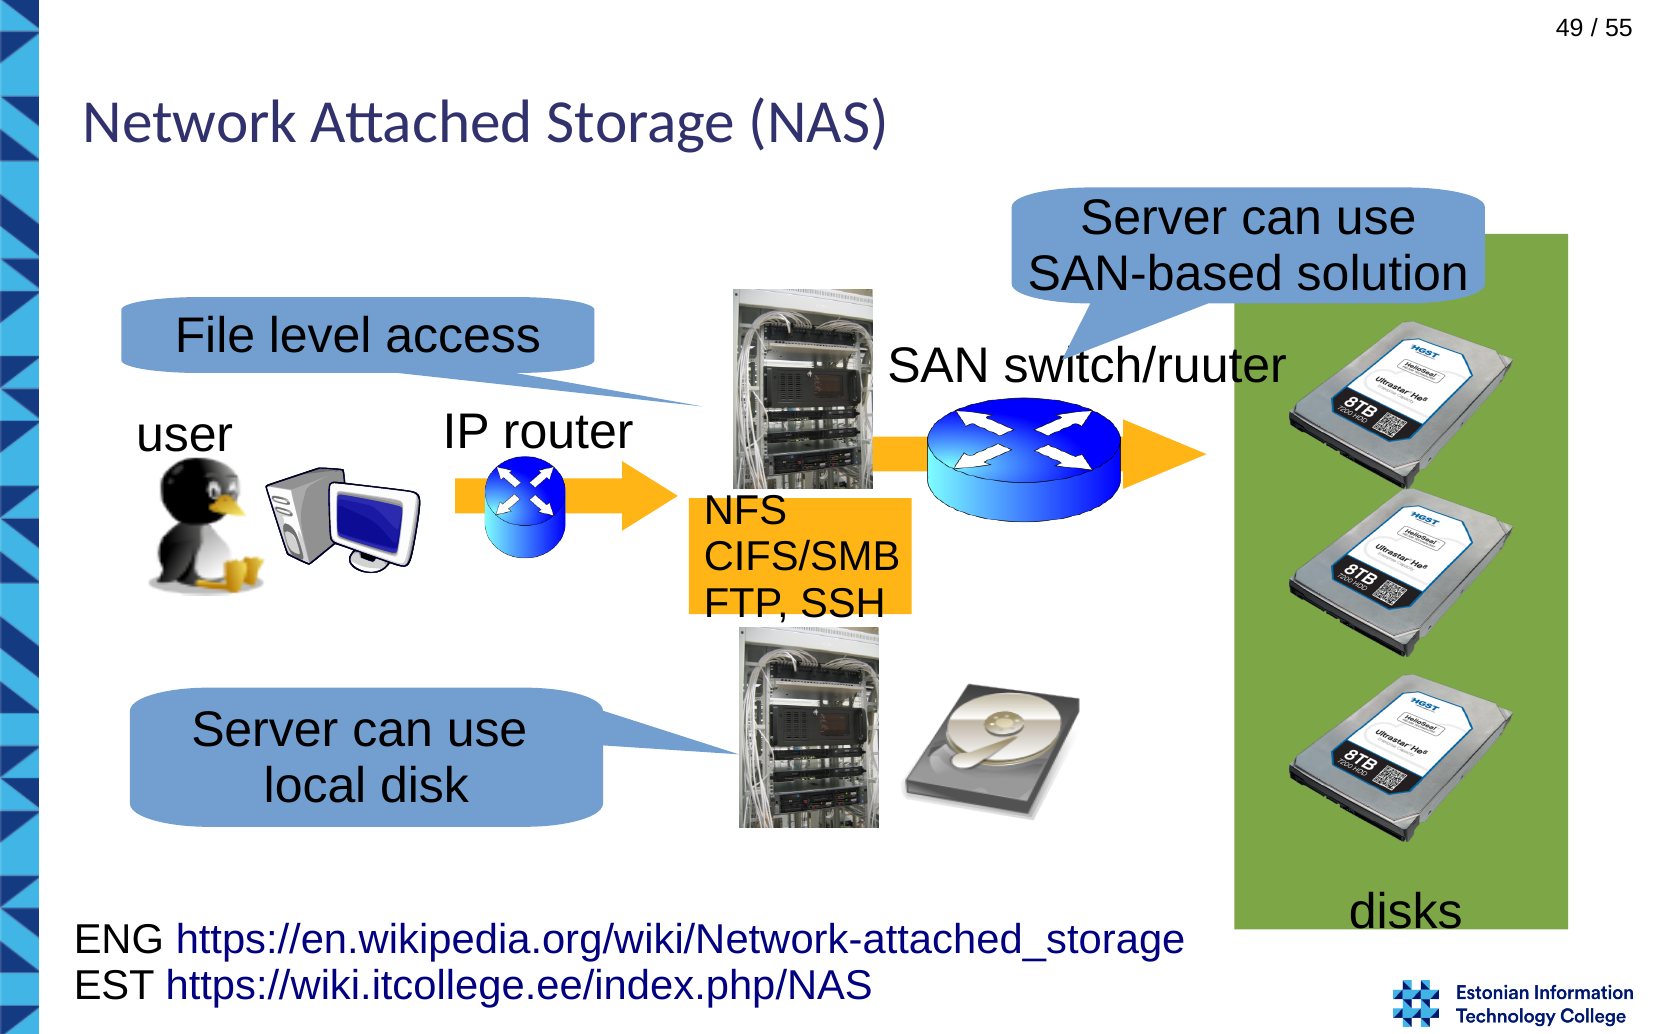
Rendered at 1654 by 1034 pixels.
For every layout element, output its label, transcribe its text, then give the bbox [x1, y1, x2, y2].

picture [1289, 674, 1513, 842]
text_box File level access [121, 297, 703, 407]
text_box disks [1334, 876, 1524, 947]
text_box ENG https://en.wikipedia.org/wiki/Network-attached_storage EST https://wiki.itcollege.ee/index.php/NAS [59, 907, 1205, 1016]
picture [132, 437, 428, 601]
text_box user [121, 399, 297, 470]
text_box [872, 436, 923, 472]
text_box [455, 478, 483, 514]
text_box Server can use SAN-based solution [1011, 187, 1485, 361]
text_box IP router [427, 396, 649, 467]
picture [1289, 321, 1513, 657]
picture [1393, 980, 1633, 1027]
picture [733, 289, 873, 489]
picture [483, 467, 567, 559]
text_box [1124, 419, 1207, 489]
text_box SAN switch/ruuter [872, 329, 1289, 401]
text_box [1234, 233, 1569, 930]
picture [889, 660, 1112, 837]
picture [739, 627, 879, 828]
picture [923, 401, 1124, 523]
title Network Attached Storage (NAS) [82, 41, 1571, 214]
text_box Server can use local disk [129, 687, 739, 827]
text_box NFS CIFS/SMB FTP, SSH [688, 498, 912, 615]
text_box [567, 467, 678, 531]
